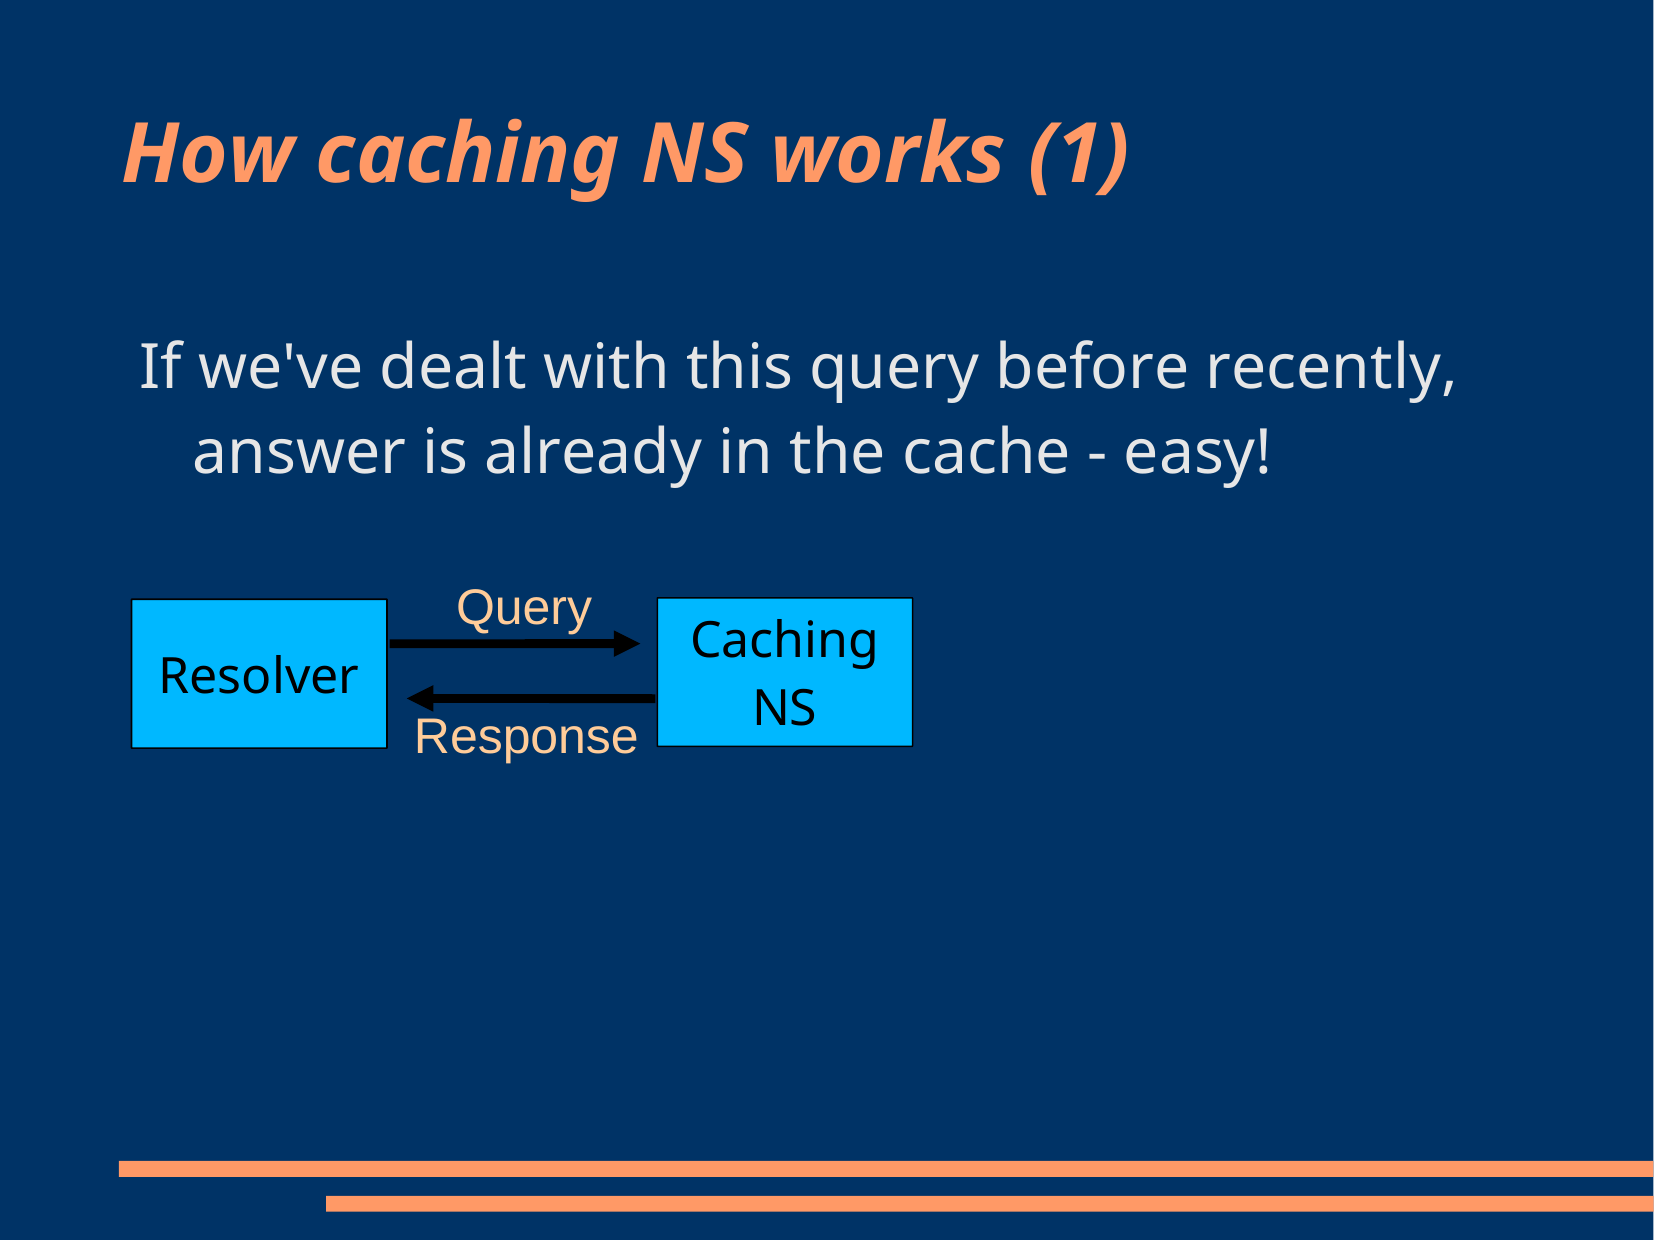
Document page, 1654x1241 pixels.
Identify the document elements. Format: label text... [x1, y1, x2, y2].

text_box Resolver [131, 599, 387, 749]
title How caching NS works (1) [121, 46, 1534, 254]
text_box Query [456, 578, 593, 654]
text_box Caching NS [657, 597, 913, 747]
list If we've dealt with this query before recently, answer is already in the cache - easy! [121, 322, 1561, 1133]
text_box Response [414, 708, 639, 784]
